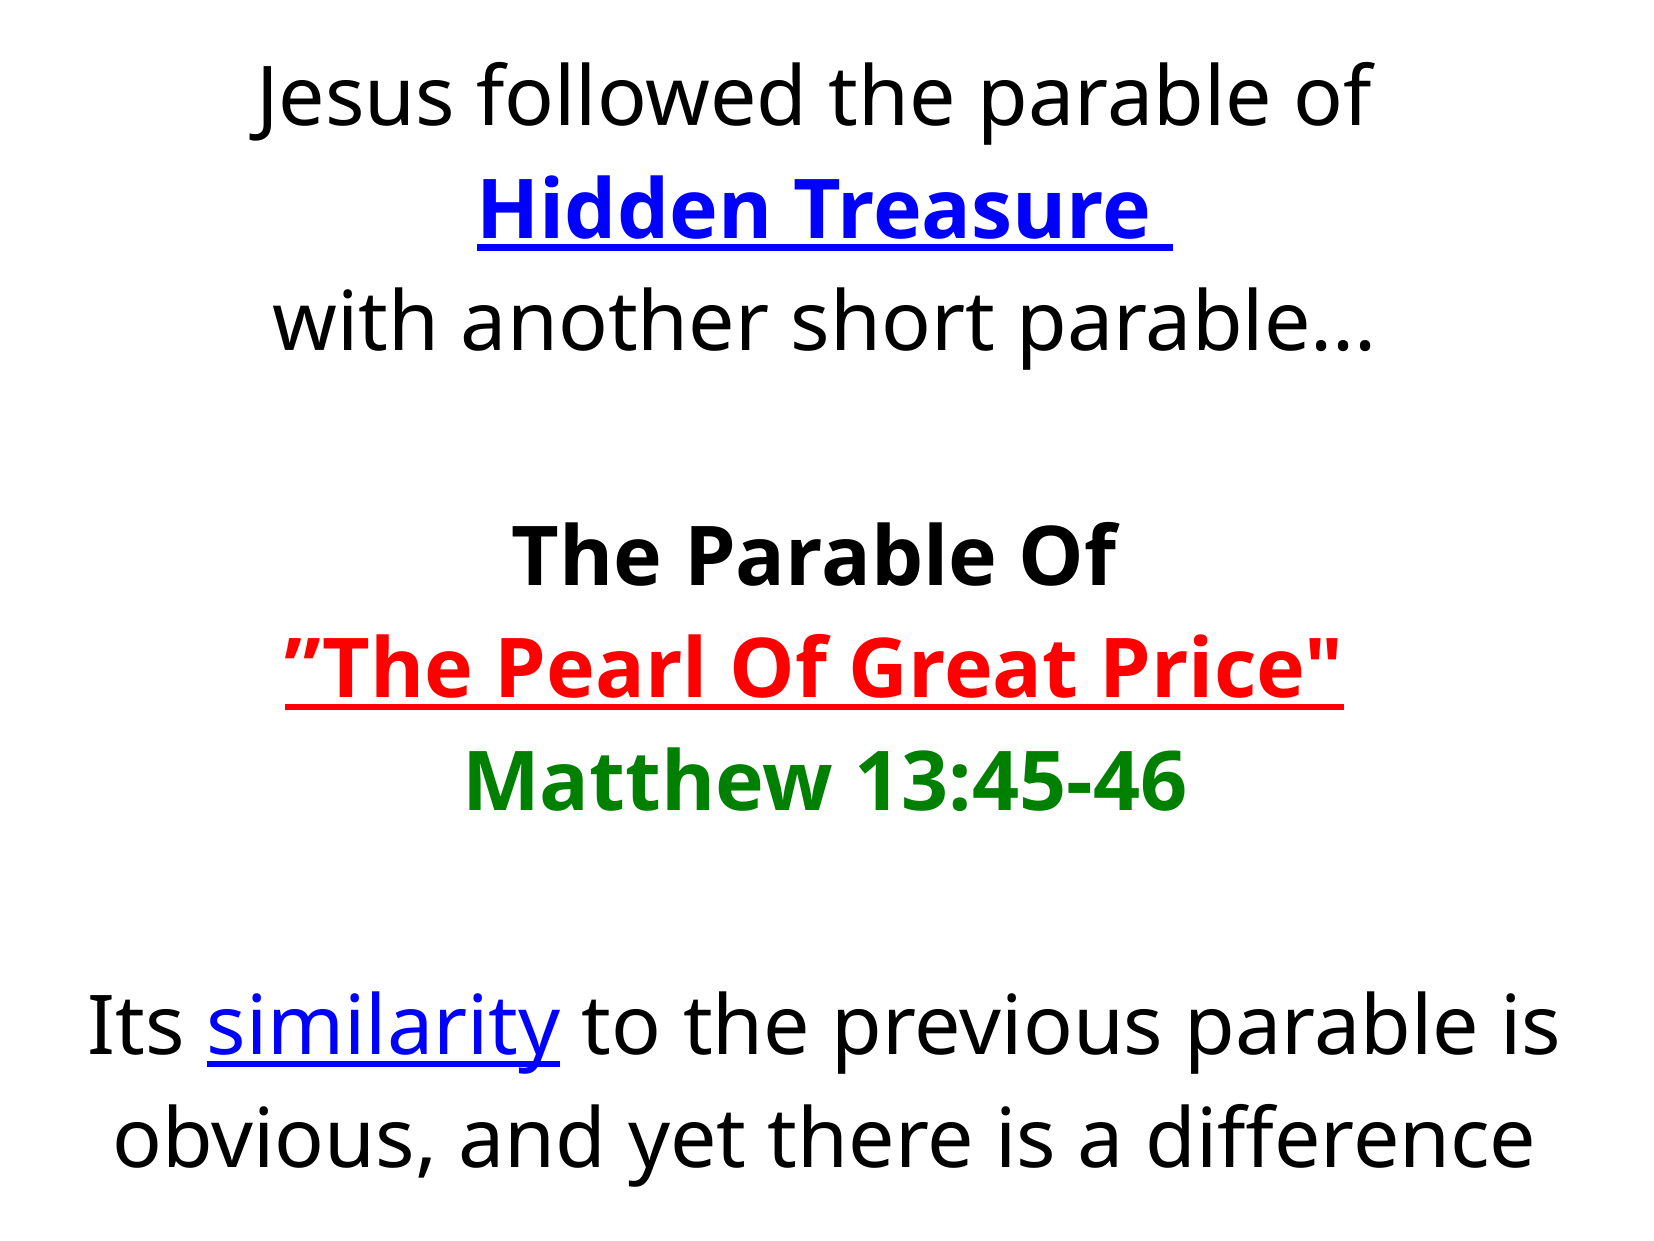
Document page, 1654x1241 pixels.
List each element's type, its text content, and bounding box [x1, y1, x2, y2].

list Jesus followed the parable of Hidden Treasure with another short parable... The Parable Of ”The Pearl Of Great Price" Matthew 13:45-46 Its similarity to the previous parable is obvious, and yet there is a difference [37, 37, 1613, 1201]
